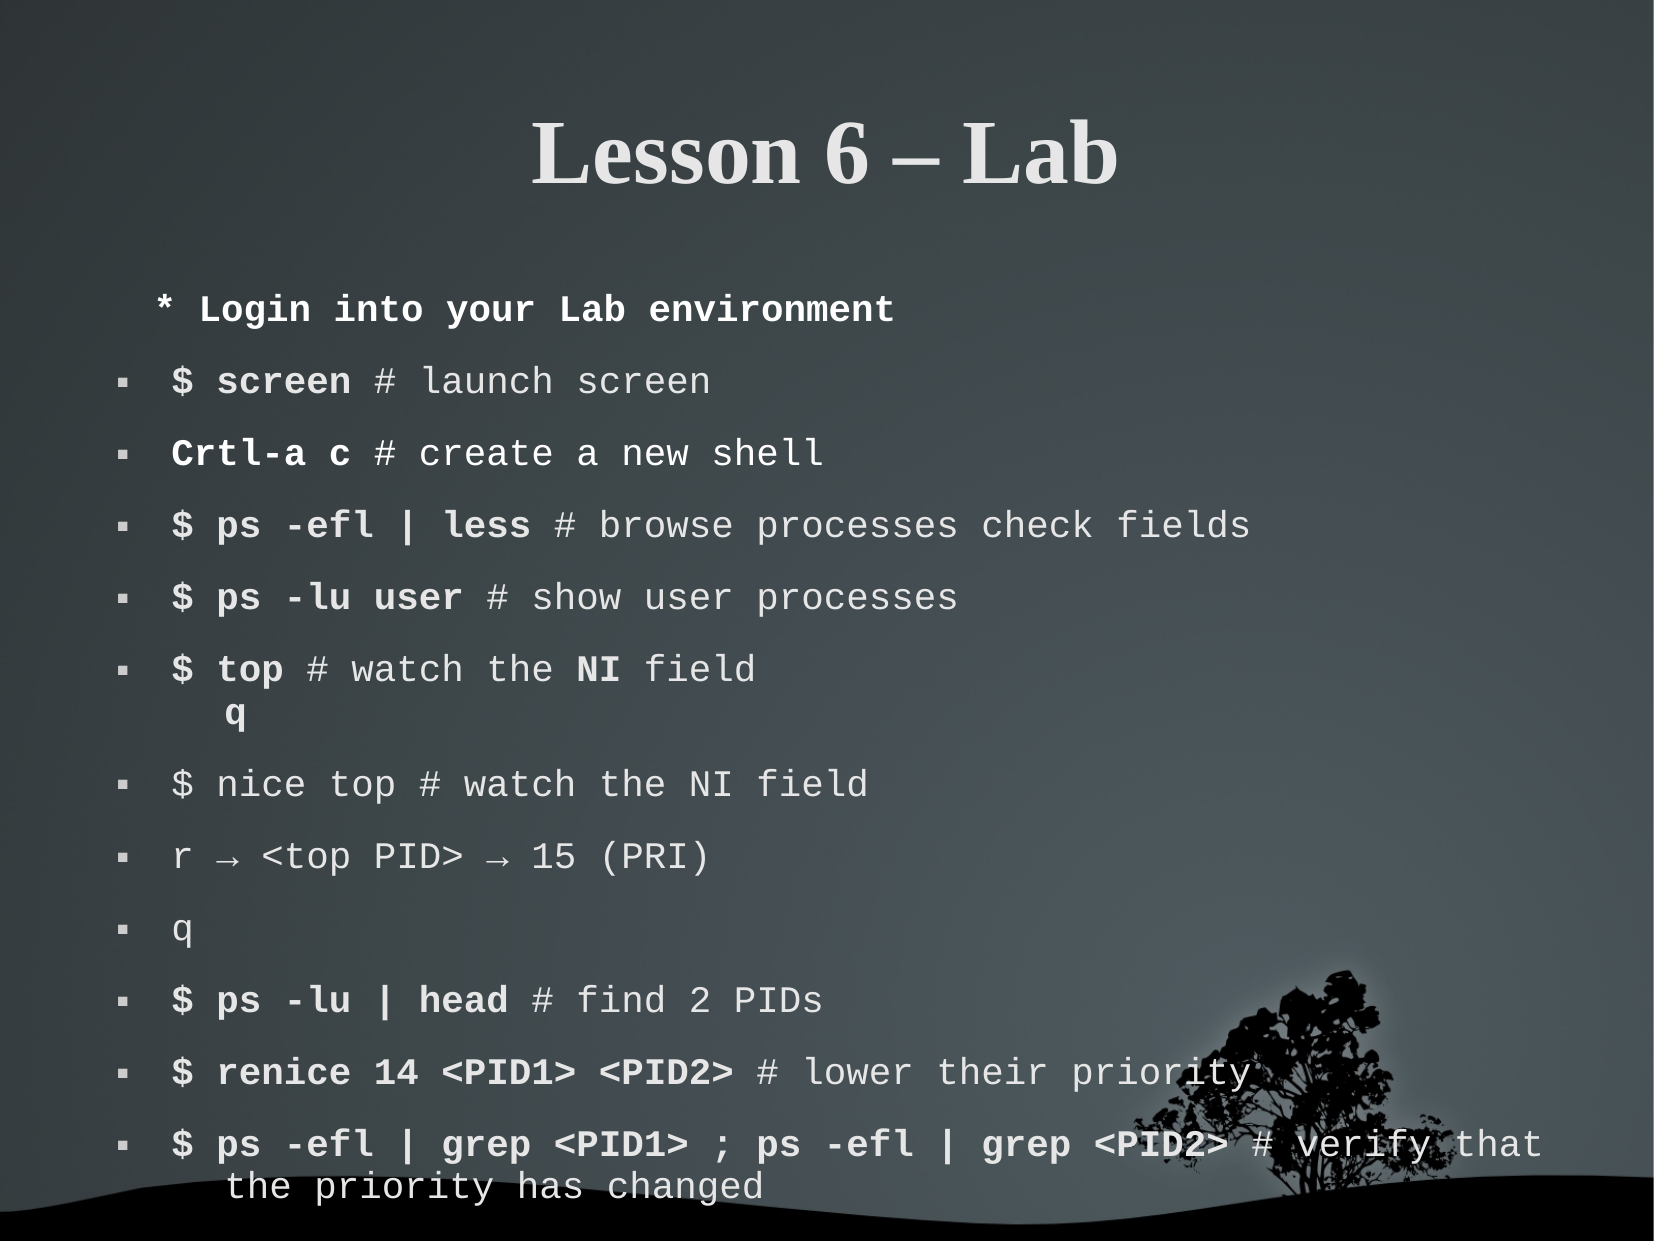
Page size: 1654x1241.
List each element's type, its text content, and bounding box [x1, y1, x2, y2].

title Lesson 6 – Lab [82, 49, 1571, 257]
list * Login into your Lab environment $ screen # launch screen Crtl-a c # create a new shell $ ps -efl | less # browse processes check fields $ ps -lu user # show user processes $ top # watch the NI field q $ nice top # watch the NI field r → <top PID> → 15 (PRI) q $ ps -lu | head # find 2 PIDs $ renice 14 <PID1> <PID2> # lower their priority $ ps -efl | grep <PID1> ; ps -efl | grep <PID2> # verify that the priority has changed $ renice -14 <PID1> <PID2> # Increase their priority $ ps -efl | grep <PID1> ; ps -efl | grep <PID2> # did it work? [82, 290, 1571, 1172]
picture [0, 0, 1654, 1241]
